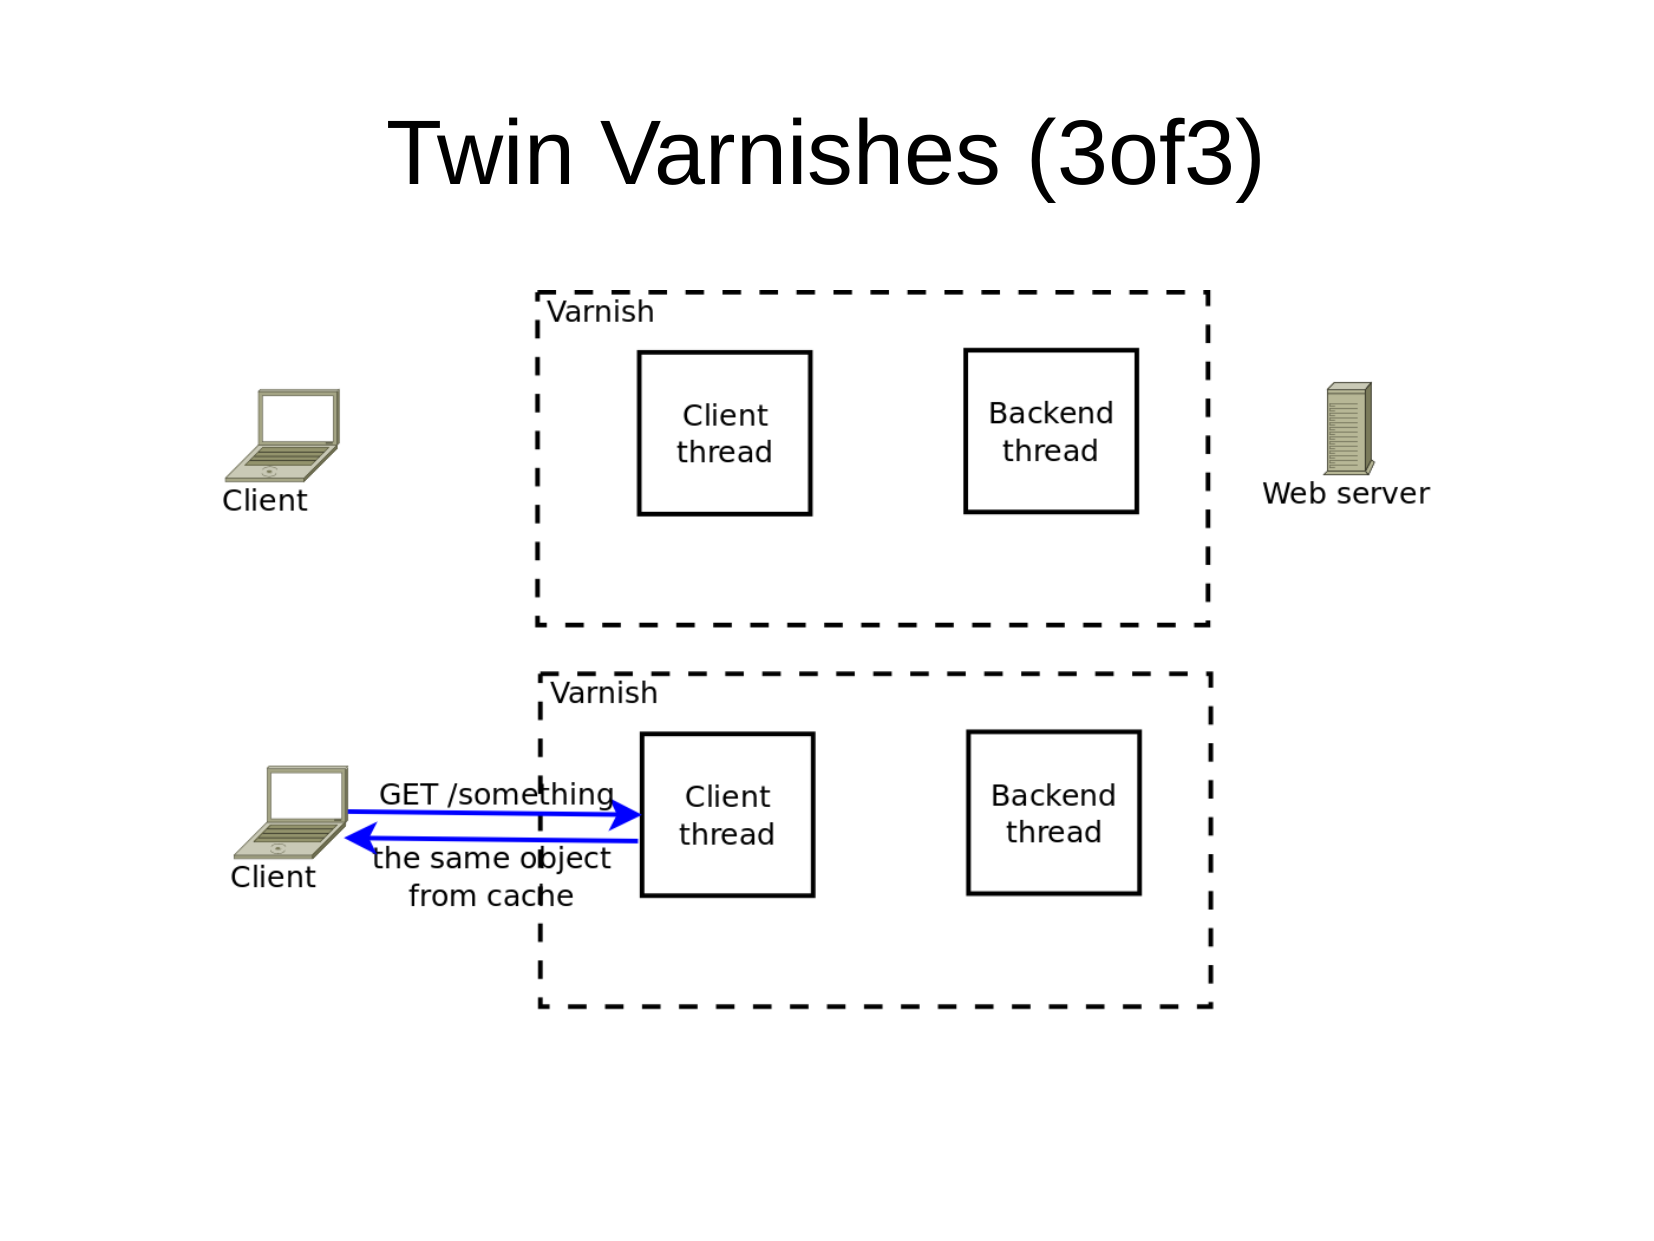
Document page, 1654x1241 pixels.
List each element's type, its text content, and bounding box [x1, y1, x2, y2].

picture [222, 290, 1431, 1010]
title Twin Varnishes (3of3) [82, 49, 1571, 257]
